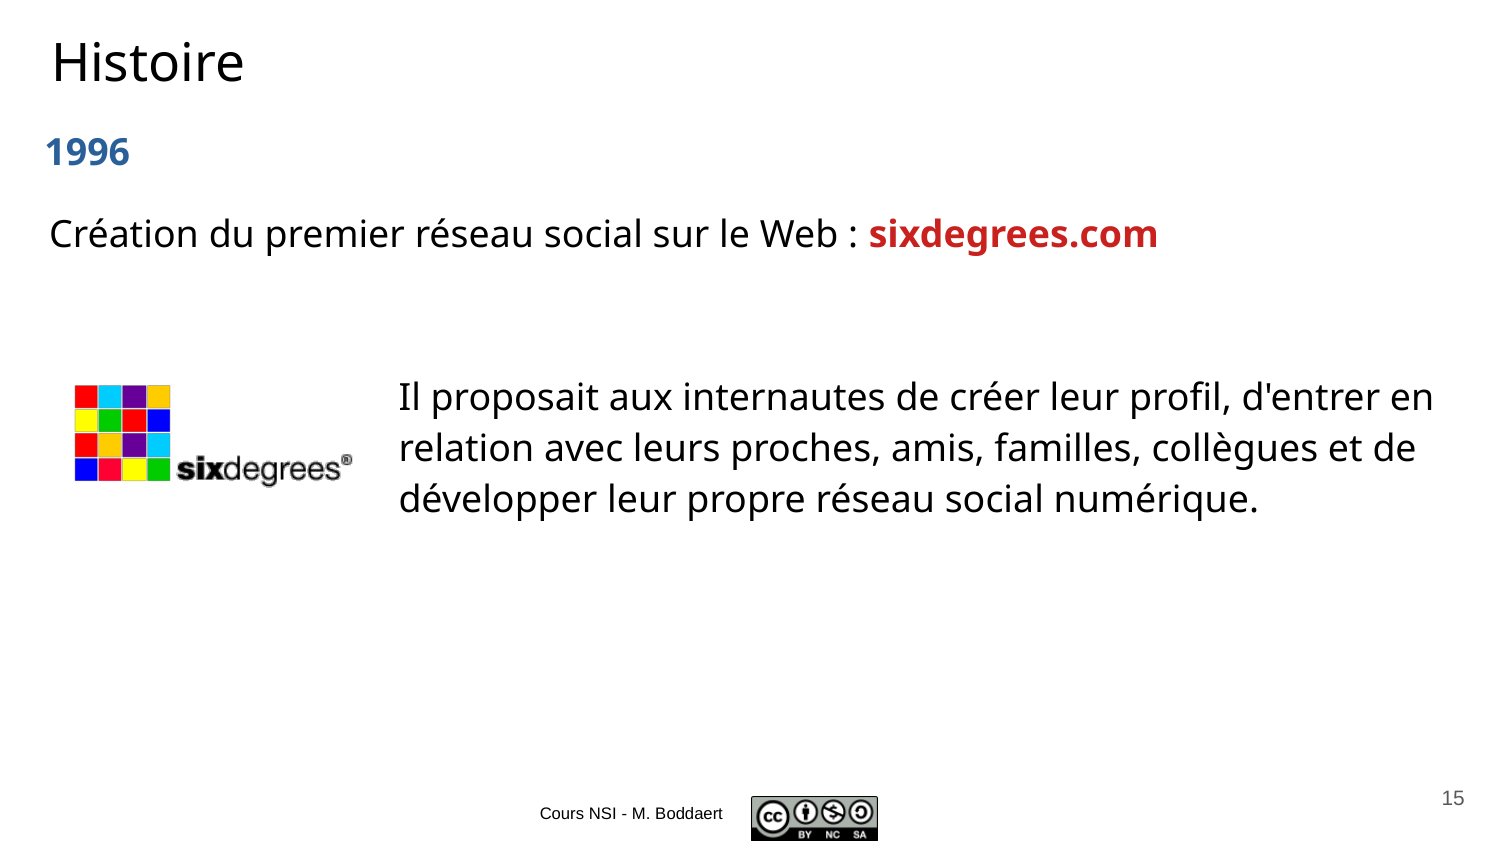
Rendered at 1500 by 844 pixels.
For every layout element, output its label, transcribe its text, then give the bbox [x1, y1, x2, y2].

text_box Création du premier réseau social sur le Web : sixdegrees.com [34, 200, 1500, 266]
slide_number <numéro> [1389, 764, 1480, 830]
picture [29, 383, 401, 490]
title Histoire [51, 13, 1449, 108]
picture [751, 796, 878, 841]
text_box Il proposait aux internautes de créer leur profil, d'entrer en relation avec leurs proches, amis, familles, collègues et de développer leur propre réseau social numérique. [383, 363, 1500, 509]
text_box 1996 [29, 120, 1477, 178]
